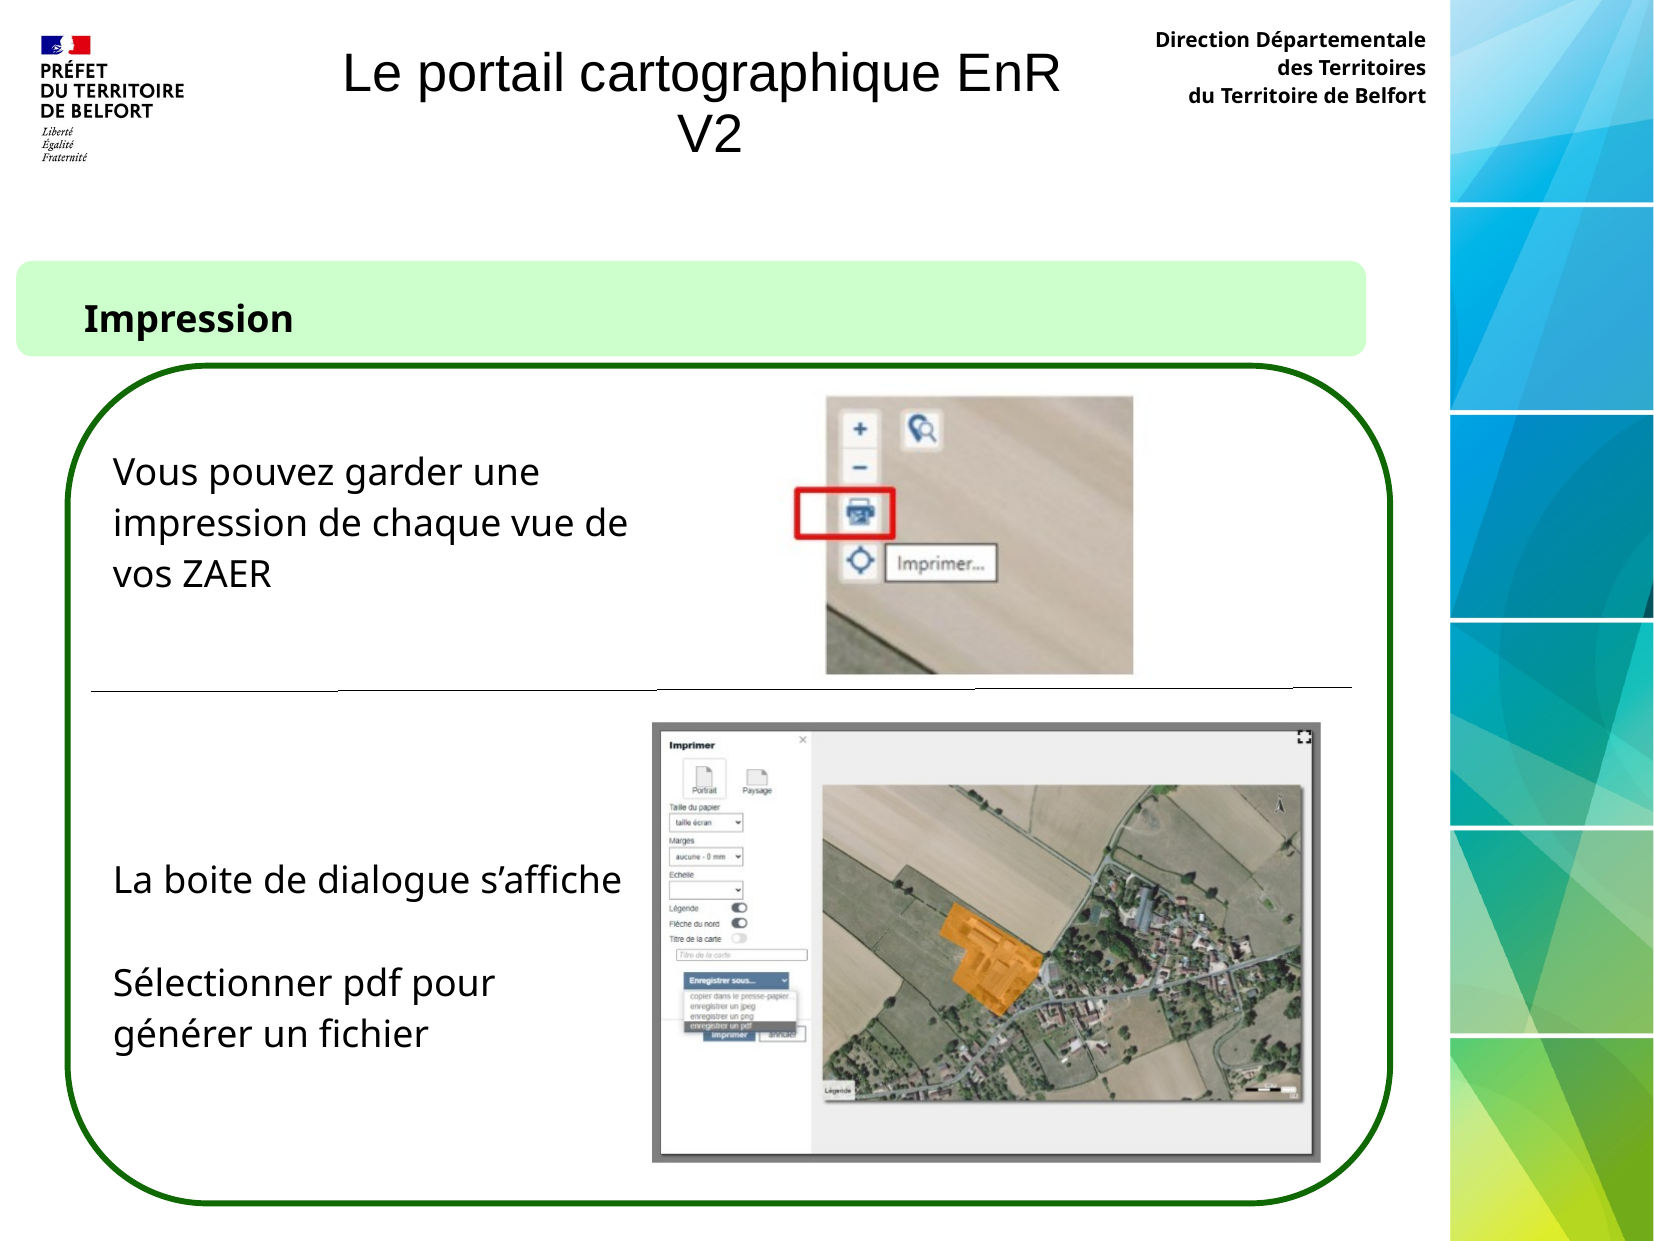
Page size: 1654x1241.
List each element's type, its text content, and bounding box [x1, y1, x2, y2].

picture [1450, 454, 1654, 1241]
text_box Impression [59, 268, 1318, 368]
picture [23, 17, 59, 179]
text_box [16, 260, 1367, 357]
picture [777, 379, 1157, 681]
text_box Vous pouvez garder une impression de chaque vue de vos ZAER La boite de dialogue s’affiche Sélectionner pdf pour générer un fichier [98, 438, 646, 1186]
picture [649, 720, 1322, 1165]
title Le portail cartographique EnR V2 [59, 17, 1347, 189]
picture [1450, 0, 1654, 415]
